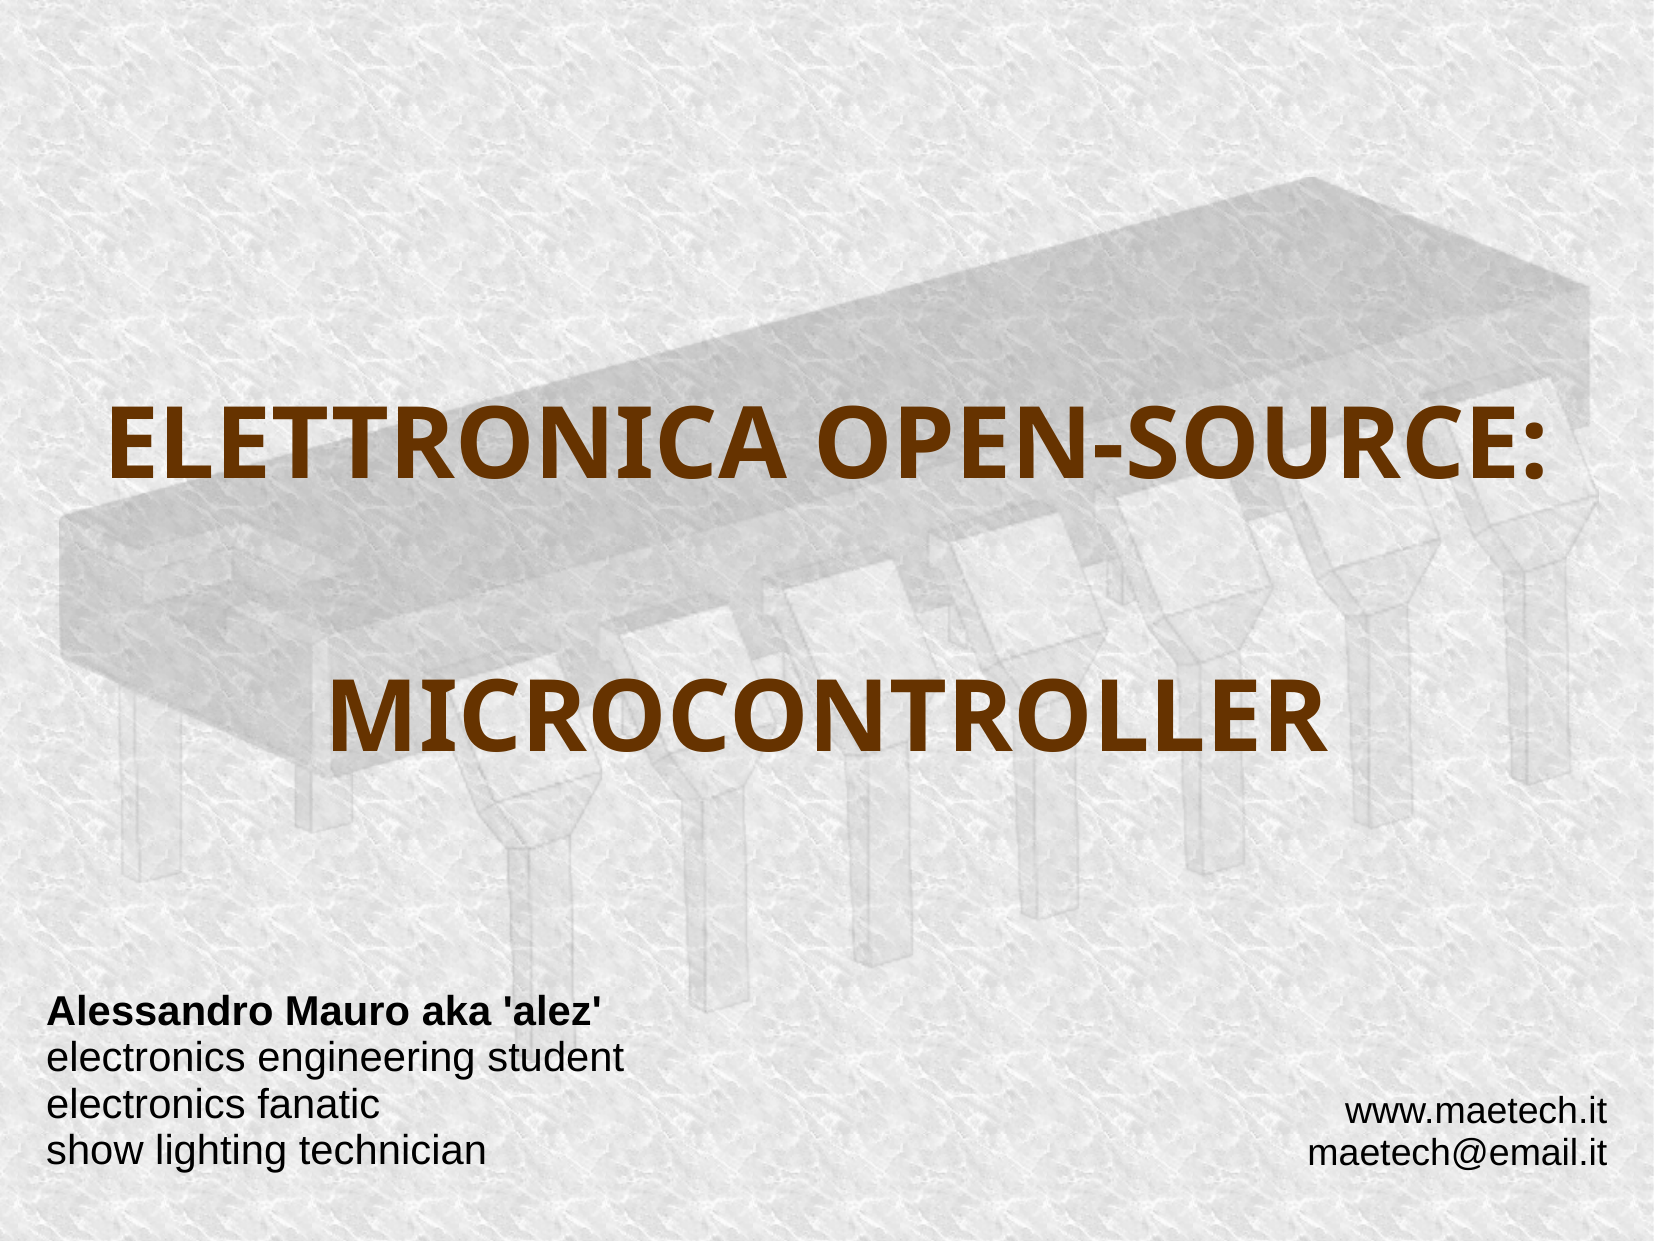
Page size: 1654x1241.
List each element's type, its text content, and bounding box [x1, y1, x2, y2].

text_box Alessandro Mauro aka 'alez' electronics engineering student electronics fanatic show lighting technician [29, 980, 680, 1182]
subtitle ELETTRONICA OPEN-SOURCE: MICROCONTROLLER [82, 147, 1571, 1004]
picture [0, 0, 1654, 1241]
text_box www.maetech.it maetech@email.it [1269, 1082, 1625, 1182]
